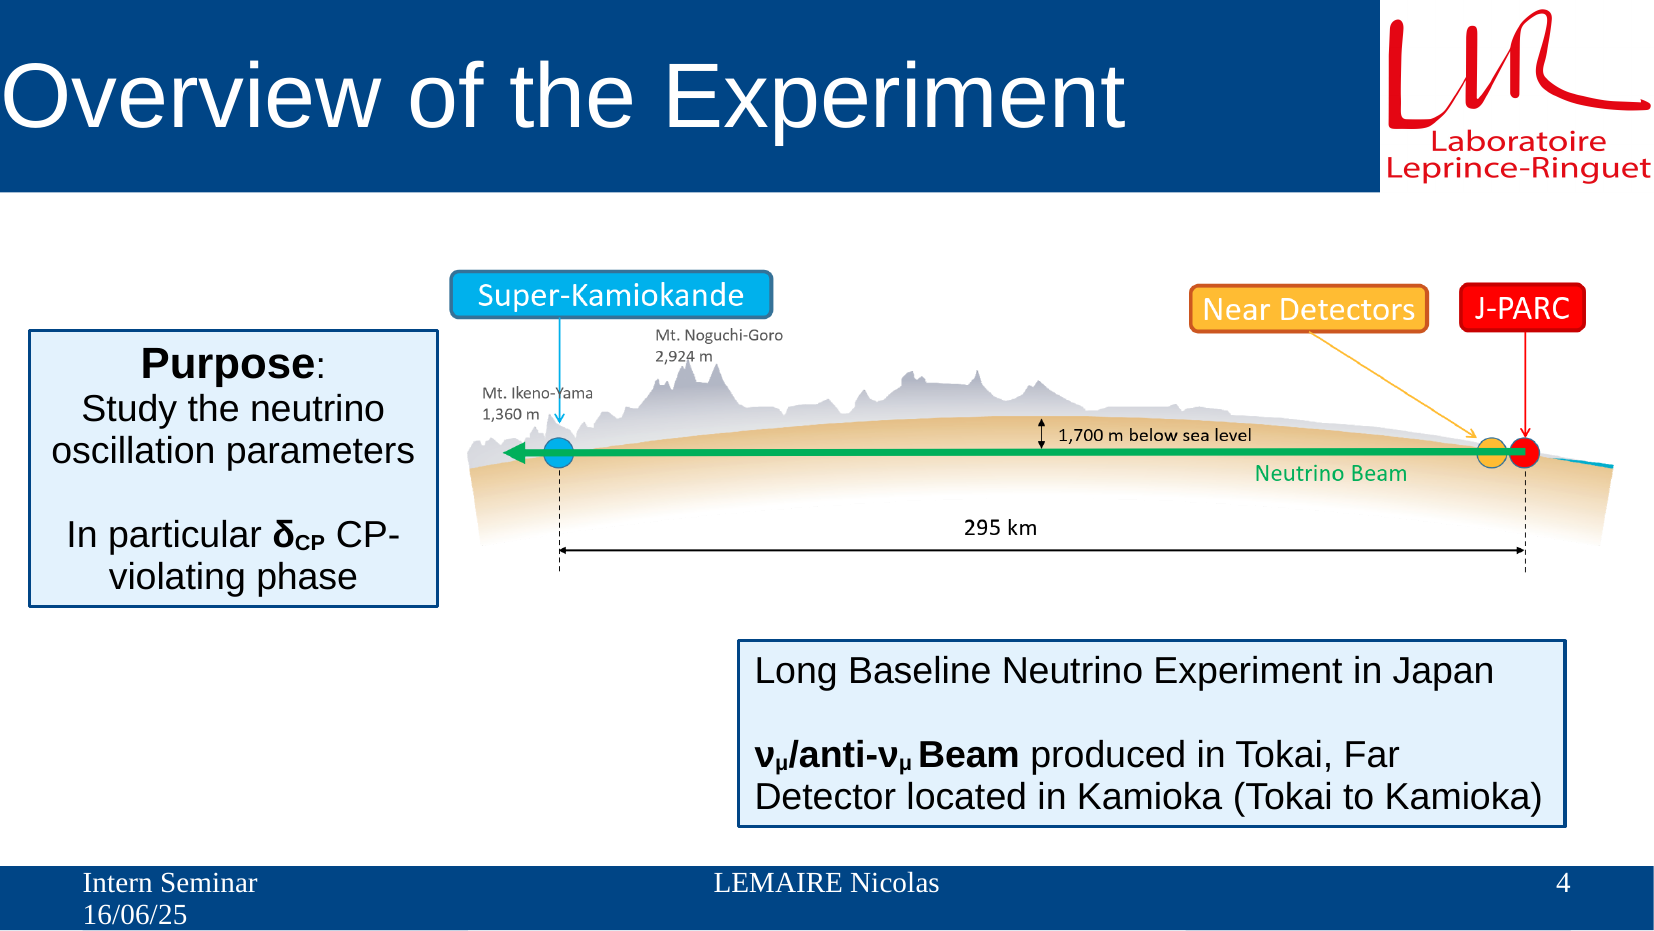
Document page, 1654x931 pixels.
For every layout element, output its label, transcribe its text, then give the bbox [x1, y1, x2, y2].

picture [442, 236, 1630, 599]
title Overview of the Experiment [0, 0, 1380, 193]
picture [1380, 0, 1654, 193]
text_box Long Baseline Neutrino Experiment in Japan νμ/anti-νμ Beam produced in Tokai, Far Detector located in Kamioka (Tokai to Kamioka) [738, 640, 1565, 827]
text_box Purpose: Study the neutrino oscillation parameters In particular δCP CP-violating phase [29, 330, 438, 607]
